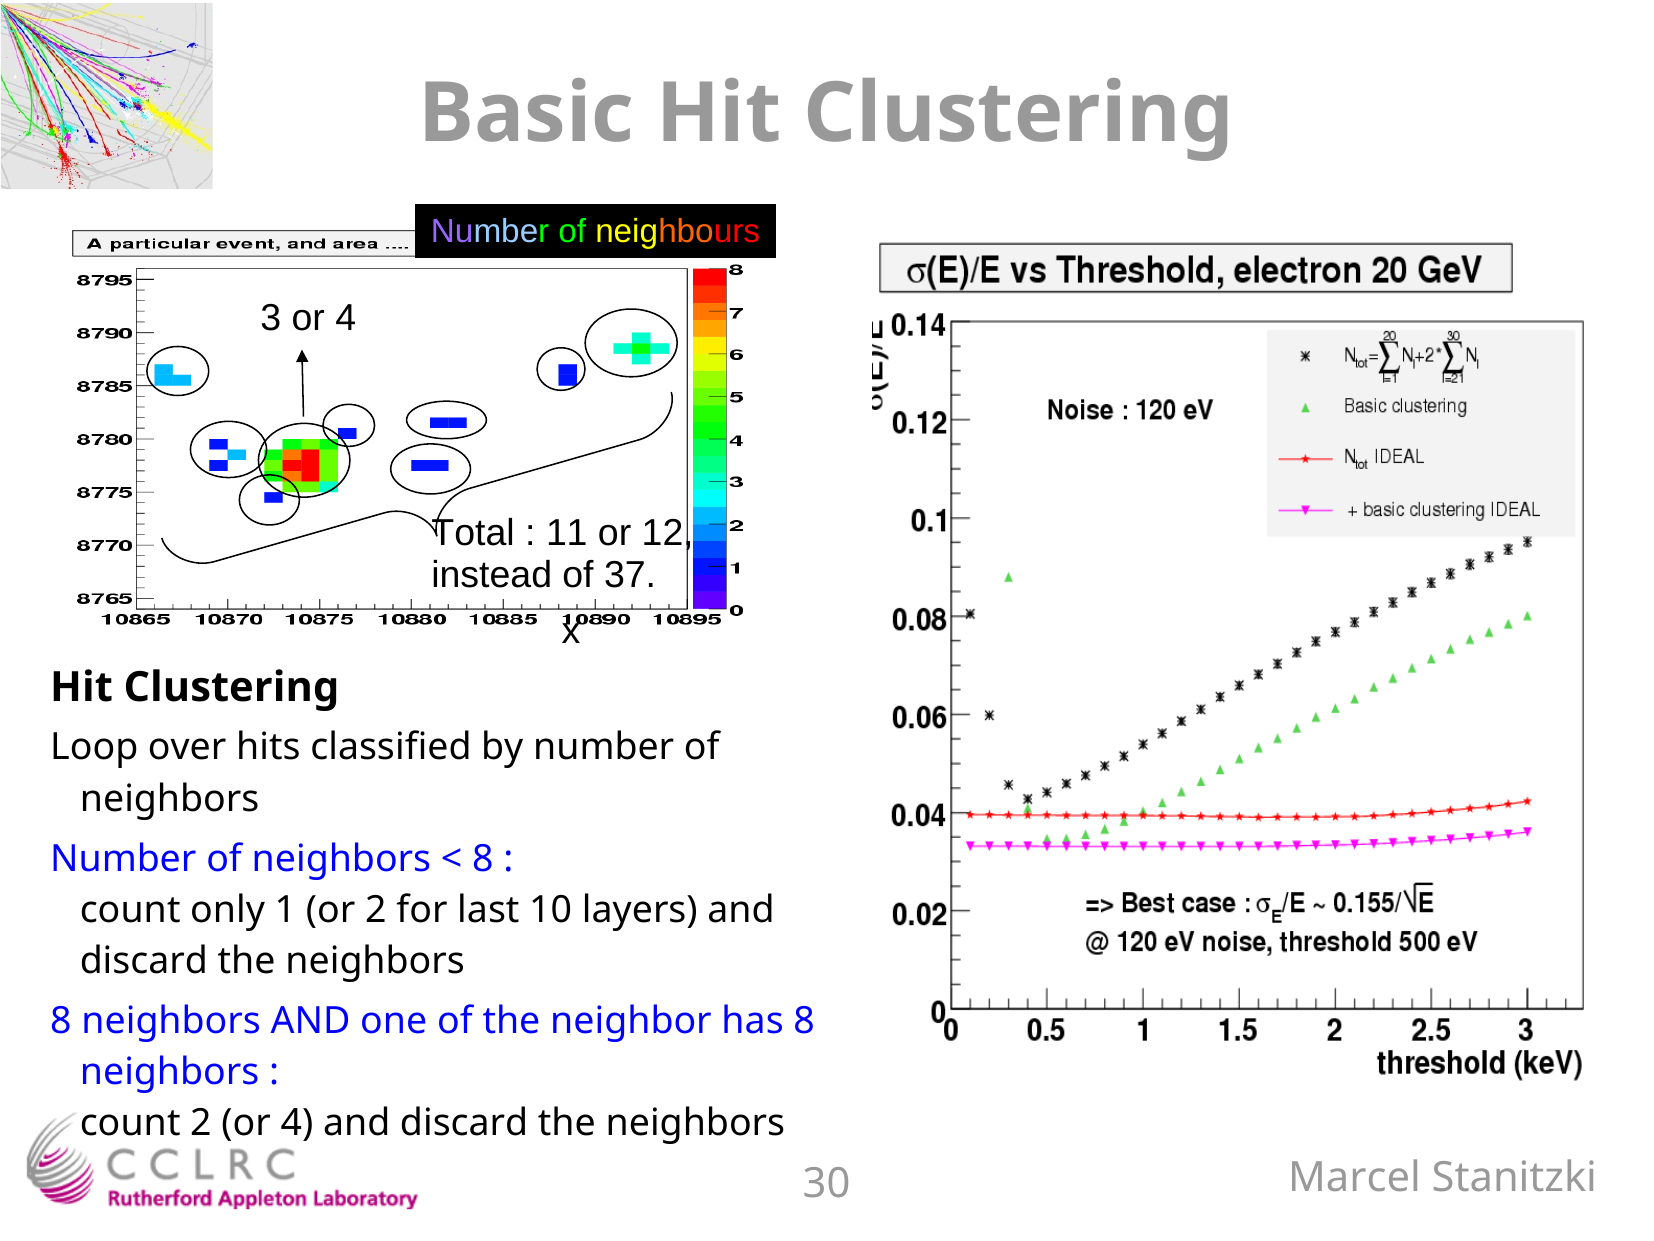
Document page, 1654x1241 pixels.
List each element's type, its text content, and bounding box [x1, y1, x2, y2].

picture [373, 1126, 384, 1133]
picture [126, 1126, 137, 1133]
text_box Number of neighbours [416, 205, 776, 258]
text_box Total : 11 or 12, instead of 37. [416, 504, 709, 604]
picture [0, 3, 213, 189]
text_box x [546, 602, 737, 660]
text_box 3 or 4 [245, 288, 372, 346]
text_box Hit Clustering Loop over hits classified by number of neighbors Number of neighbors < 8 : count only 1 (or 2 for last 10 layers) and discard the neighbors 8 neighbors AND one of the neighbor has 8 neighbors : count 2 (or 4) and discard the neighbors [35, 657, 860, 1126]
picture [19, 1110, 426, 1212]
picture [405, 1126, 416, 1133]
picture [65, 212, 762, 652]
picture [238, 1126, 249, 1133]
picture [328, 1126, 338, 1133]
picture [872, 206, 1607, 1095]
title Basic Hit Clustering [203, 12, 1451, 206]
picture [103, 1126, 114, 1133]
